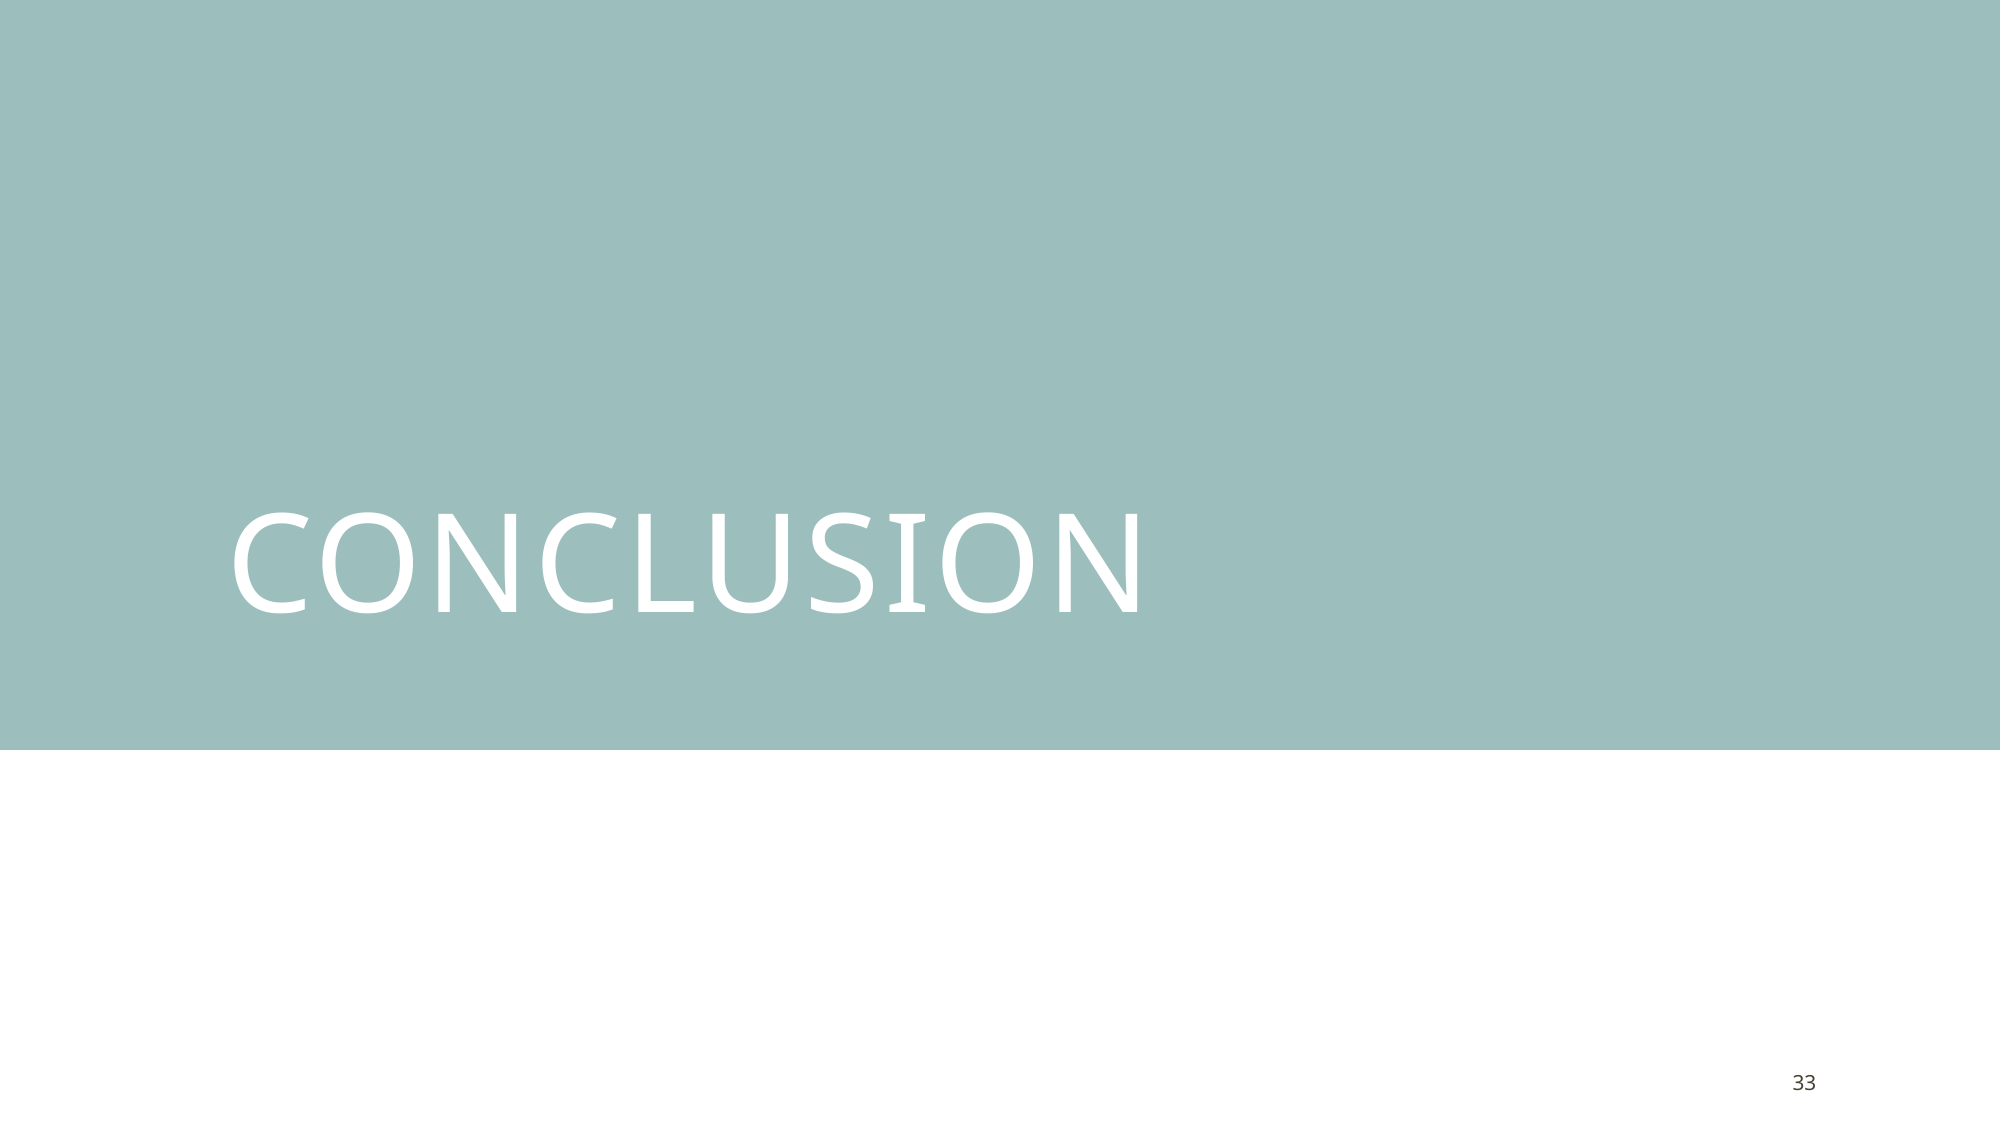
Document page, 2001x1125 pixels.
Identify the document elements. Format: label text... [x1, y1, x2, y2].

title COnclusion [211, 160, 1789, 647]
text_box 33 [1777, 1061, 1938, 1107]
text_box [0, 0, 2000, 1125]
